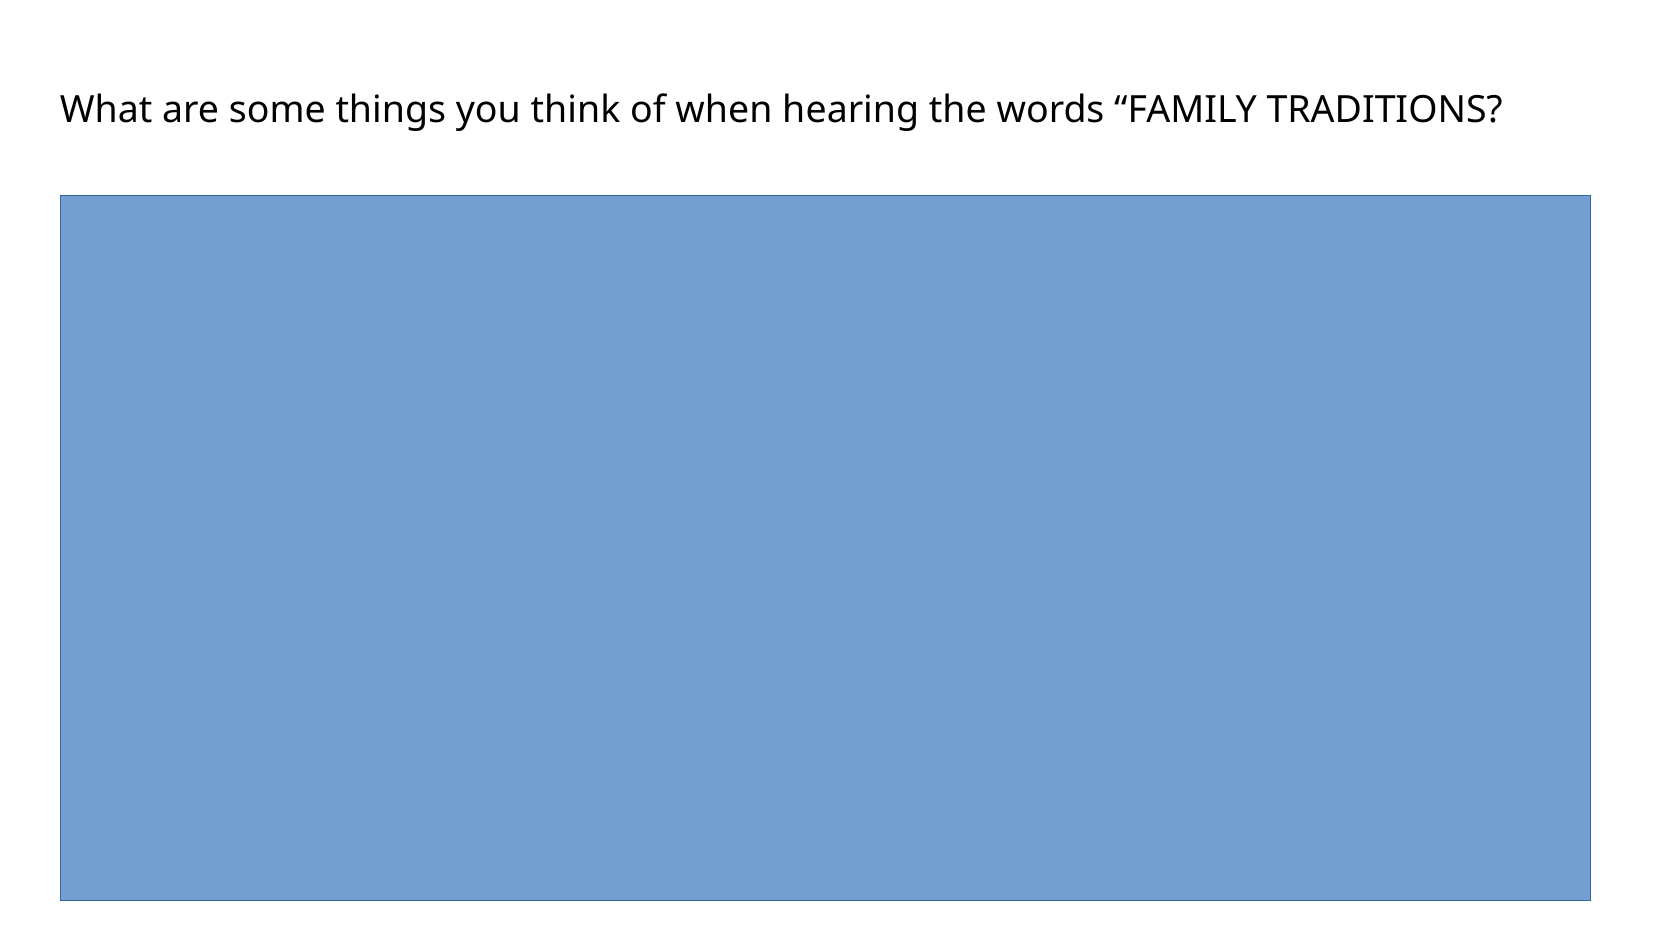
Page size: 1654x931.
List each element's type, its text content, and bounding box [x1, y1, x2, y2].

text_box [60, 195, 1591, 901]
text_box What are some things you think of when hearing the words “FAMILY TRADITIONS? [45, 75, 1591, 151]
